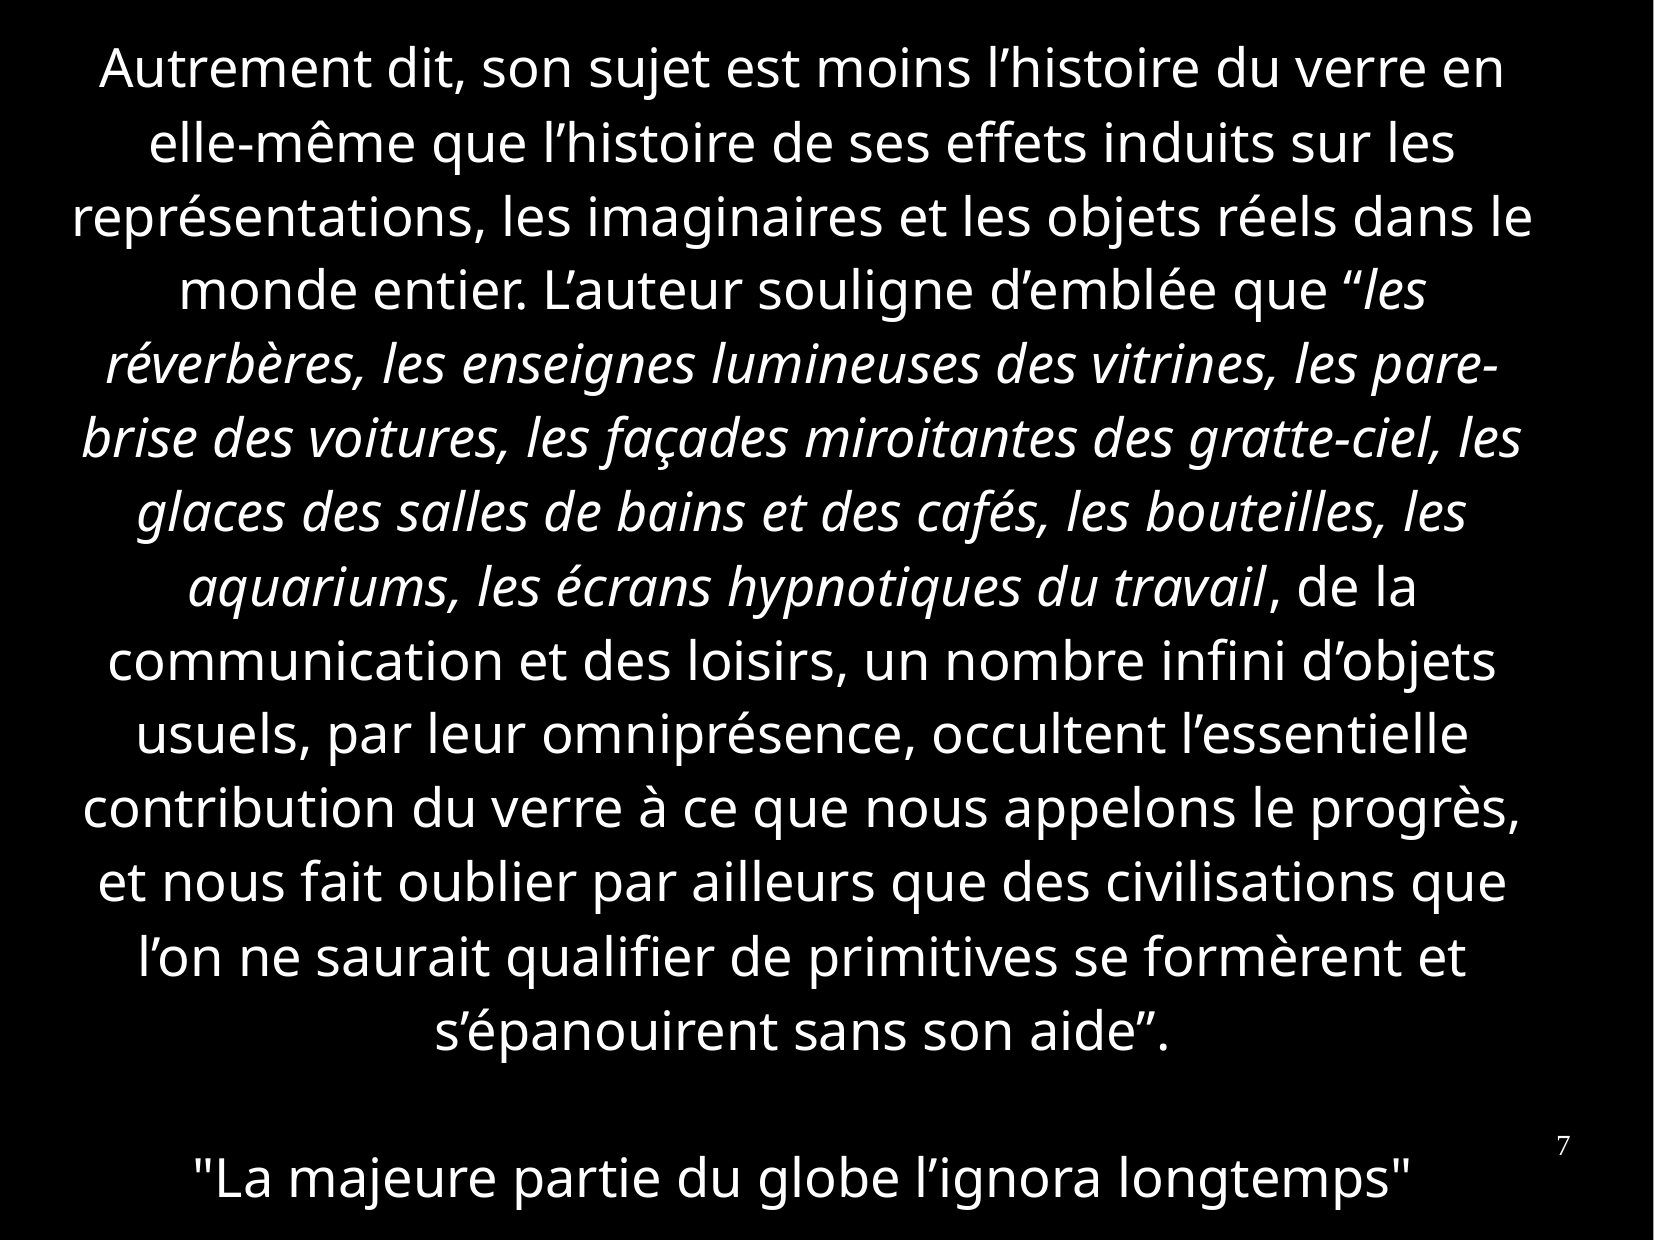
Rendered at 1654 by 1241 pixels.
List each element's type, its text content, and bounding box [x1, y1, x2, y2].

title Autrement dit, son sujet est moins l’histoire du verre en elle-même que l’histoire de ses effets induits sur les représentations, les imaginaires et les objets réels dans le monde entier. L’auteur souligne d’emblée que “les réverbères, les enseignes lumineuses des vitrines, les pare-brise des voitures, les façades miroitantes des gratte-ciel, les glaces des salles de bains et des cafés, les bouteilles, les aquariums, les écrans hypnotiques du travail, de la communication et des loisirs, un nombre infini d’objets usuels, par leur omniprésence, occultent l’essentielle contribution du verre à ce que nous appelons le progrès, et nous fait oublier par ailleurs que des civilisations que l’on ne saurait qualifier de primitives se formèrent et s’épanouirent sans son aide”. "La majeure partie du globe l’ignora longtemps" [59, 86, 1548, 1158]
